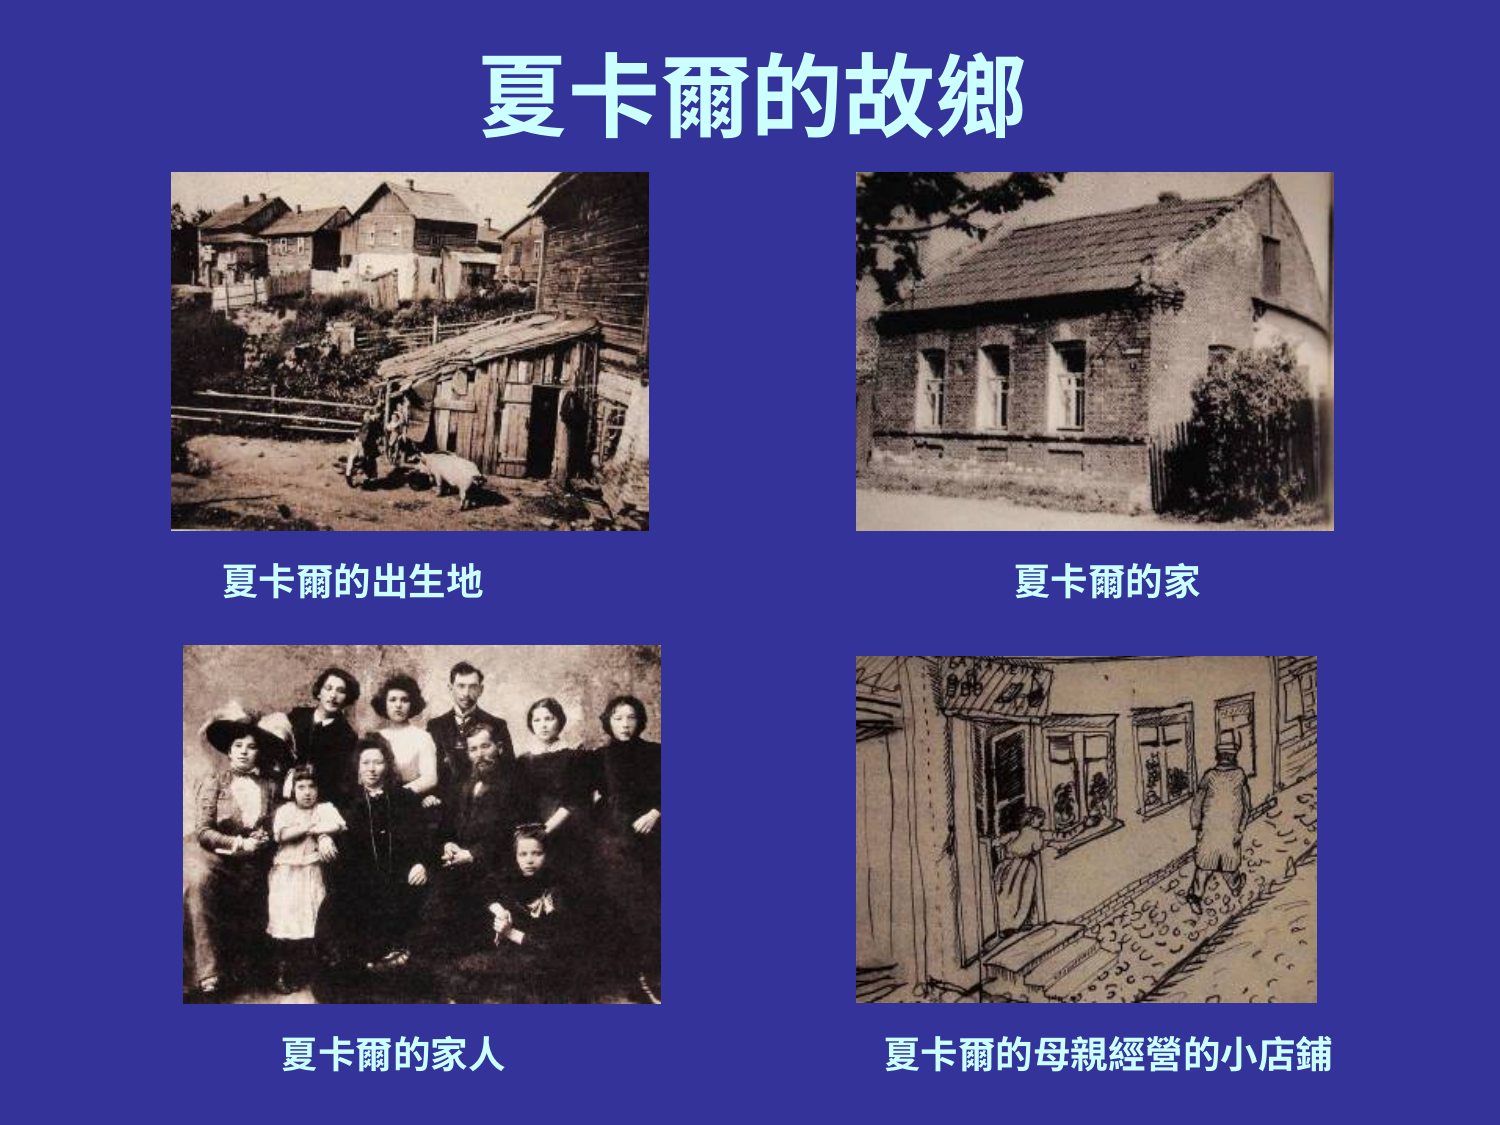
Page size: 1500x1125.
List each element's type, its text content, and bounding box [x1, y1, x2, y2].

text_box 夏卡爾的出生地 [206, 550, 502, 611]
title 夏卡爾的故鄉 [76, 0, 1427, 188]
picture [171, 172, 649, 532]
text_box 夏卡爾的母親經營的小店鋪 [868, 1023, 1377, 1084]
text_box 夏卡爾的家 [998, 550, 1235, 611]
picture [856, 172, 1334, 532]
picture [856, 657, 1317, 1003]
text_box 夏卡爾的家人 [265, 1023, 585, 1084]
picture [183, 645, 661, 1004]
